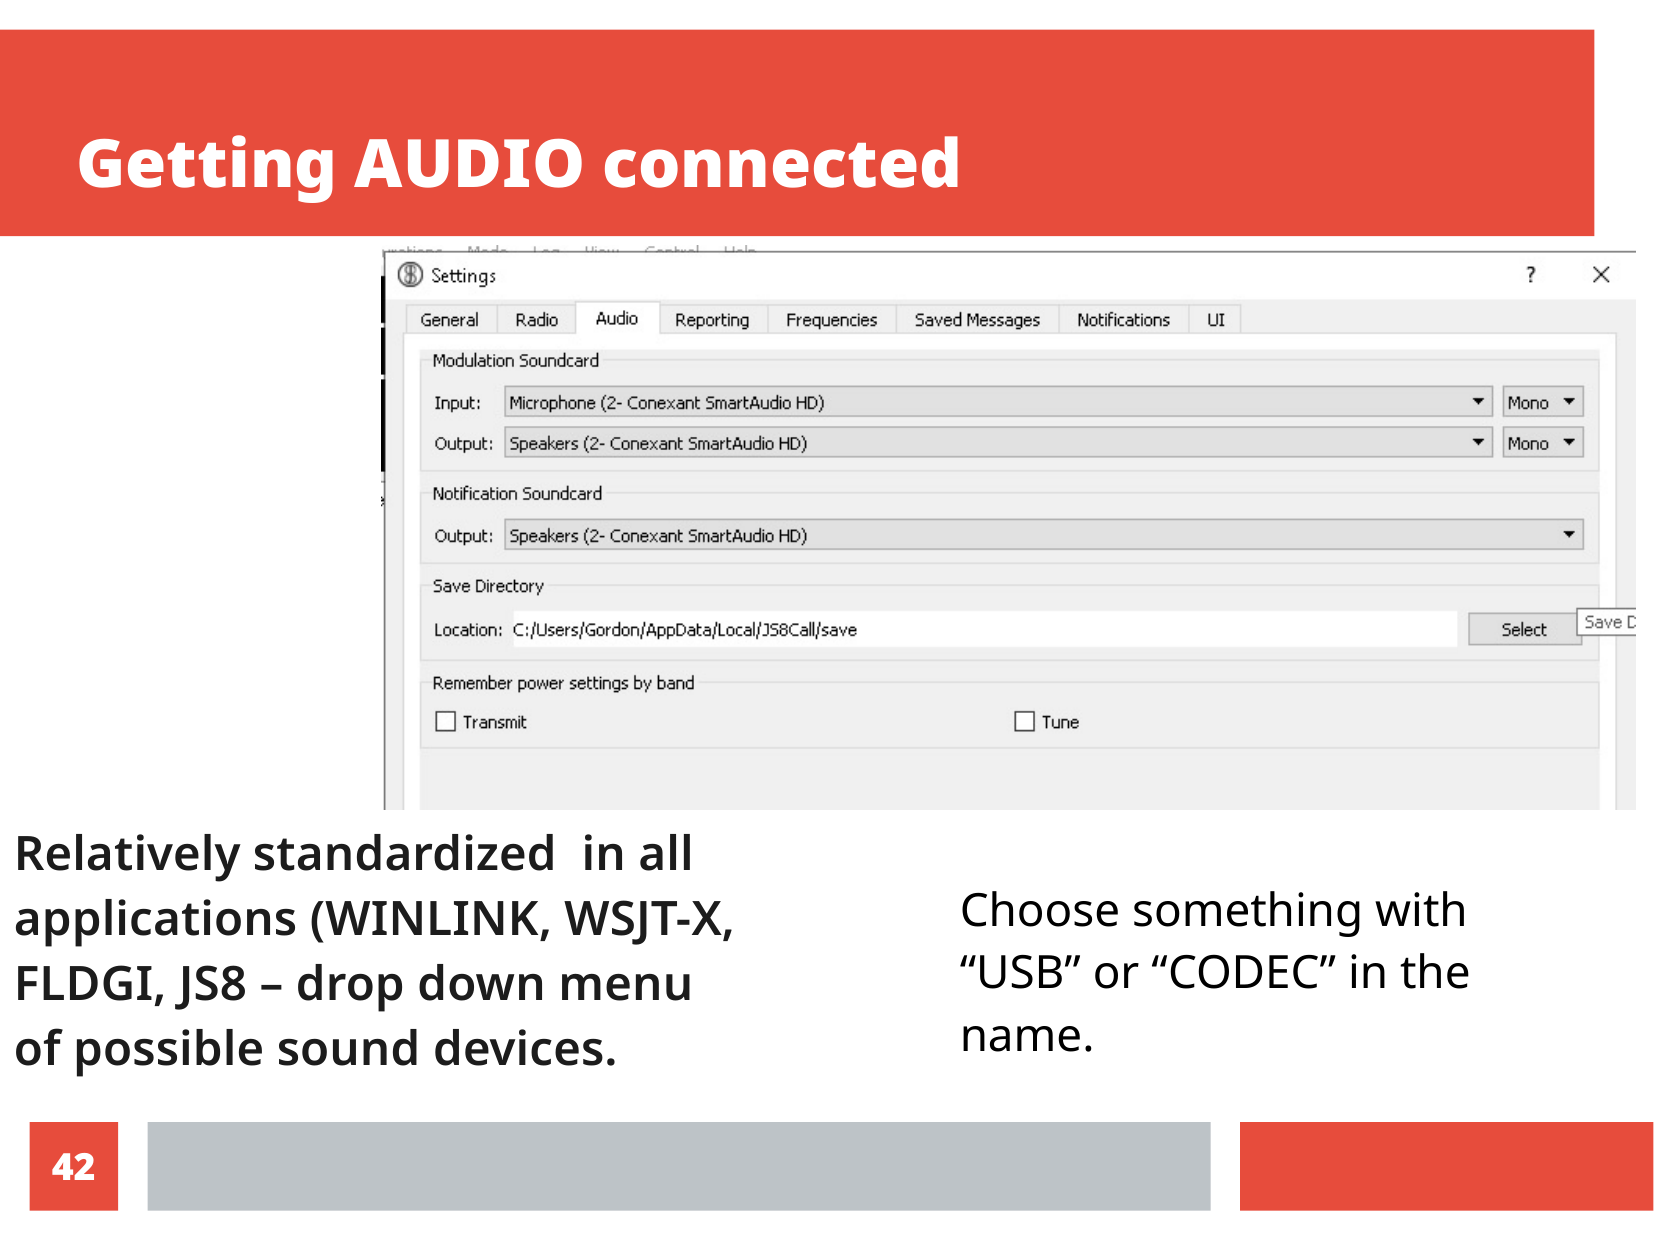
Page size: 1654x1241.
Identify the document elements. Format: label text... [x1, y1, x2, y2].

title Getting AUDIO connected [59, 59, 1595, 207]
picture [381, 245, 1636, 811]
list Relatively standardized in all applications (WINLINK, WSJT-X, FLDGI, JS8 – drop down menu of possible sound devices. [14, 819, 751, 1126]
text_box Choose something with “USB” or “CODEC” in the name. [945, 870, 1591, 1124]
